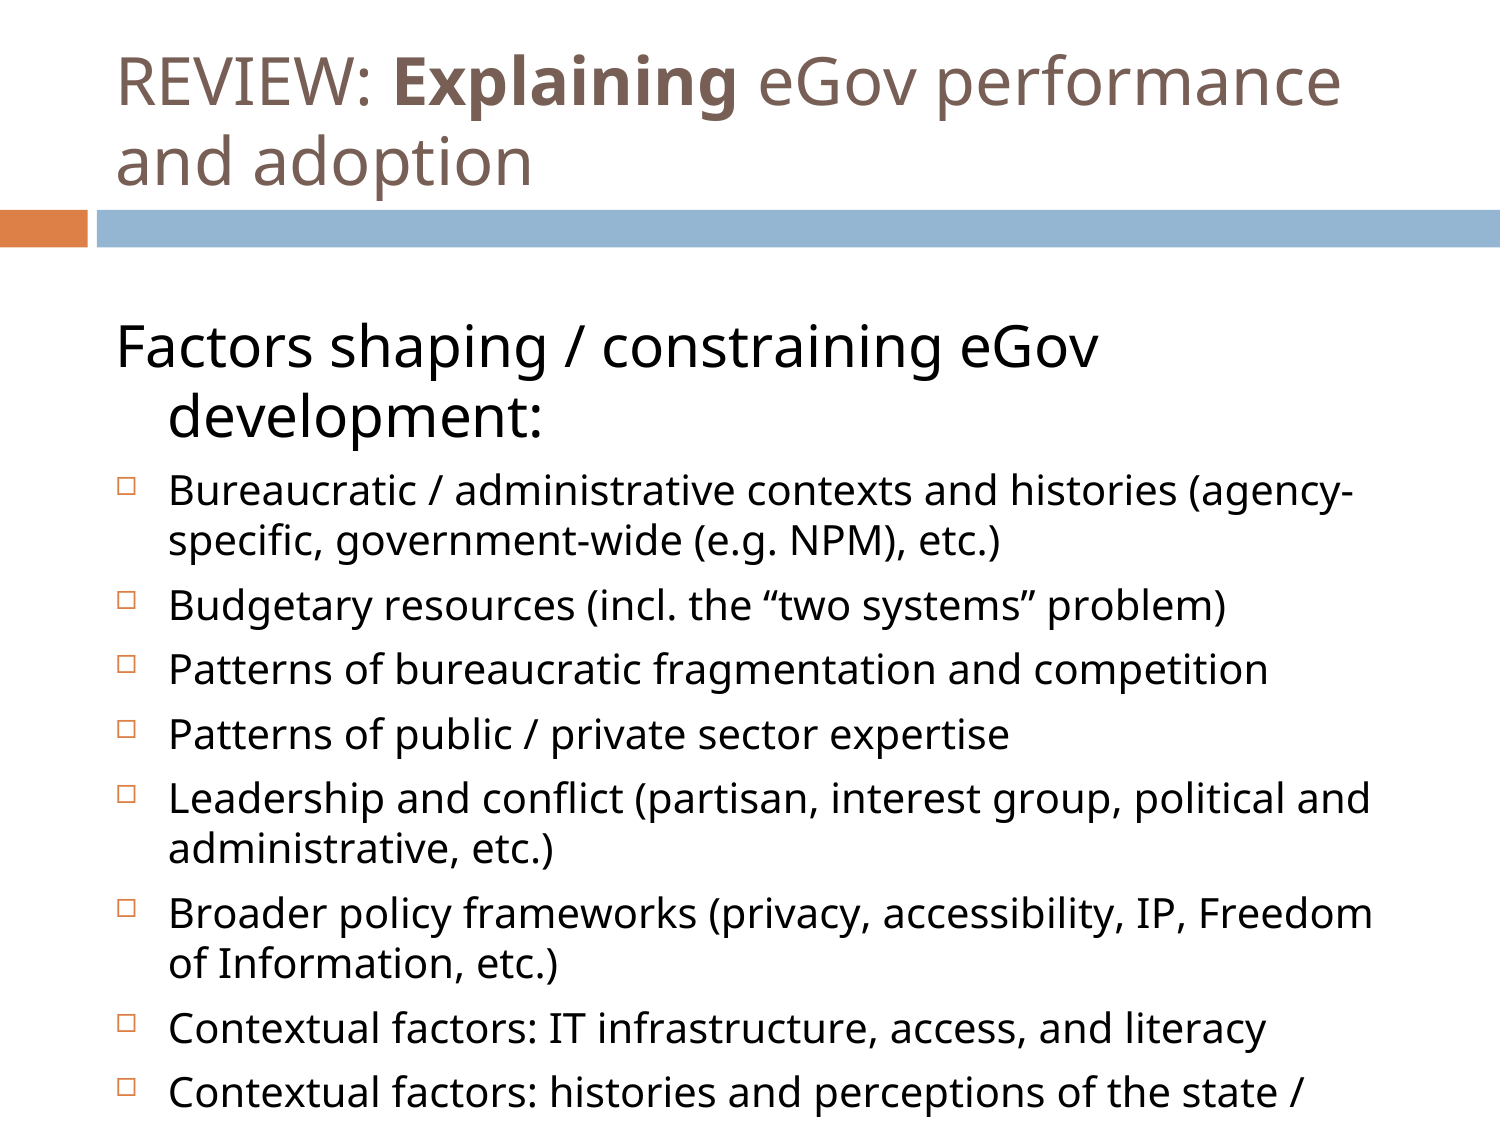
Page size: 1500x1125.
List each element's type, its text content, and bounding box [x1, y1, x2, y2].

title REVIEW: Explaining eGov performance and adoption [100, 31, 1438, 207]
list Factors shaping / constraining eGov development: Bureaucratic / administrative contexts and histories (agency-specific, government-wide (e.g. NPM), etc.) Budgetary resources (incl. the “two systems” problem) Patterns of bureaucratic fragmentation and competition Patterns of public / private sector expertise Leadership and conflict (partisan, interest group, political and administrative, etc.) Broader policy frameworks (privacy, accessibility, IP, Freedom of Information, etc.) Contextual factors: IT infrastructure, access, and literacy Contextual factors: histories and perceptions of the state / public authority [100, 262, 1438, 1054]
